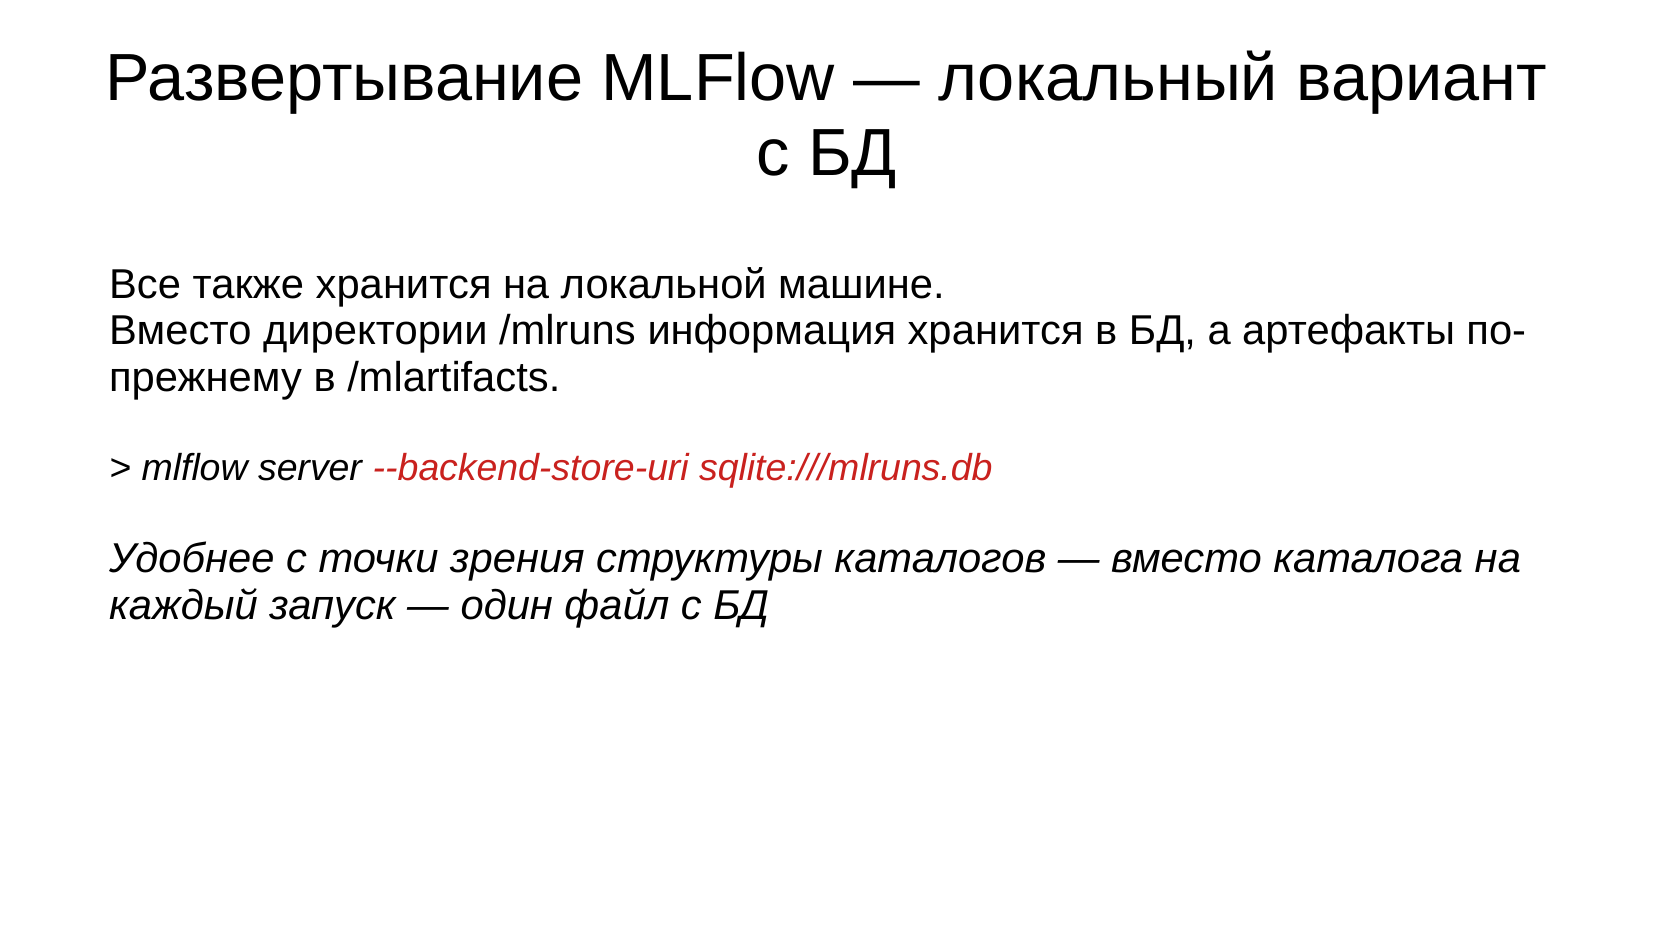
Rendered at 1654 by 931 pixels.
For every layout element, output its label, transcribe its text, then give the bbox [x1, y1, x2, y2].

title Развертывание MLFlow — локальный вариант с БД [82, 12, 1571, 206]
text_box Все также хранится на локальной машине. Вместо директории /mlruns информация хранится в БД, а артефакты по-прежнему в /mlartifacts. > mlflow server --backend-store-uri sqlite:///mlruns.db Удобнее с точки зрения структуры каталогов — вместо каталога на каждый запуск — один файл с БД [59, 206, 1595, 642]
